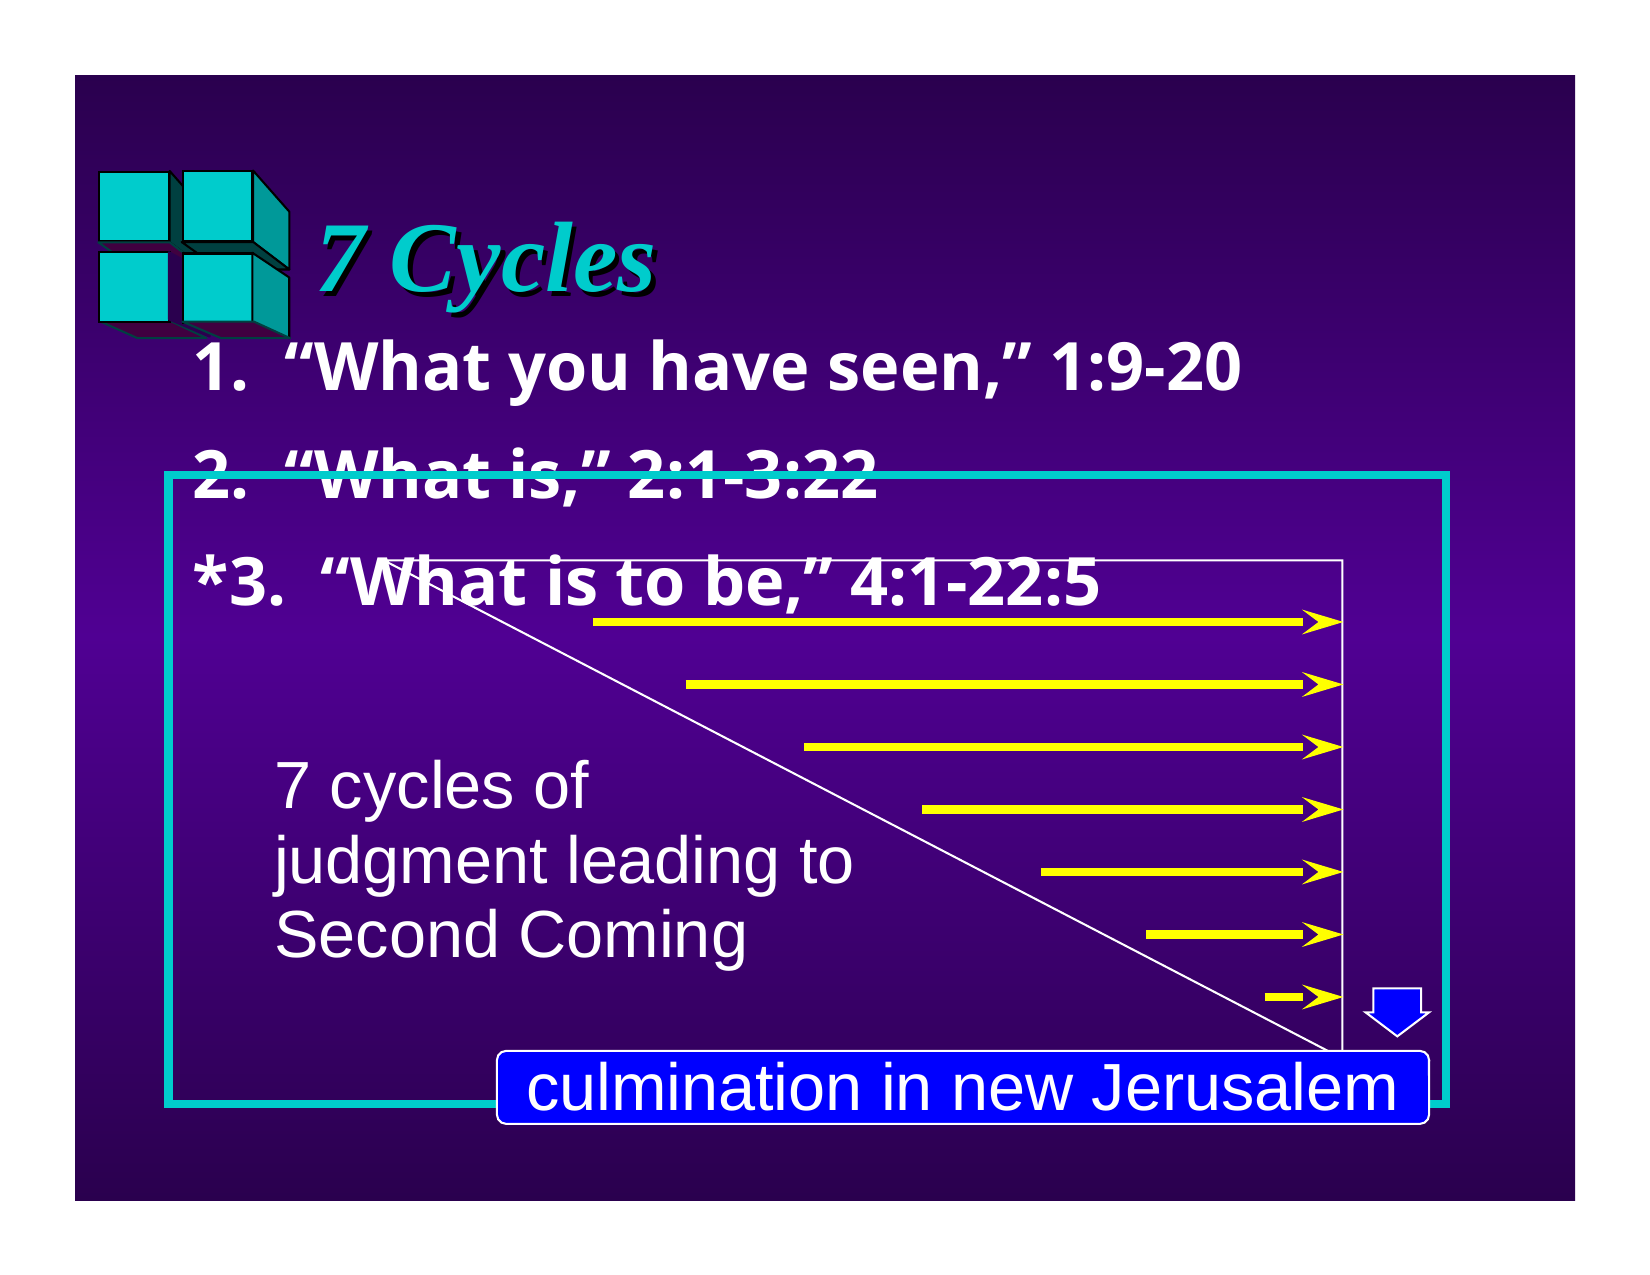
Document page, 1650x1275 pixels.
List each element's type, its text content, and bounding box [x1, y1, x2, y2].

text_box [1365, 988, 1430, 1037]
text_box 7 cycles of judgment leading to Second Coming [259, 740, 1010, 980]
title 7 Cycles [299, 153, 1463, 312]
text_box culmination in new Jerusalem [496, 1050, 1430, 1124]
list 1. “What you have seen,” 1:9-20 2. “What is,” 2:1-3:22 *3. “What is to be,” 4:1-22:5 [178, 479, 1442, 594]
list 1. “What you have seen,” 1:9-20 2. “What is,” 2:1-3:22 *3. “What is to be,” 4:1-22:5 [392, 562, 1341, 594]
list 1. “What you have seen,” 1:9-20 2. “What is,” 2:1-3:22 *3. “What is to be,” 4:1-22:5 [178, 312, 1514, 594]
